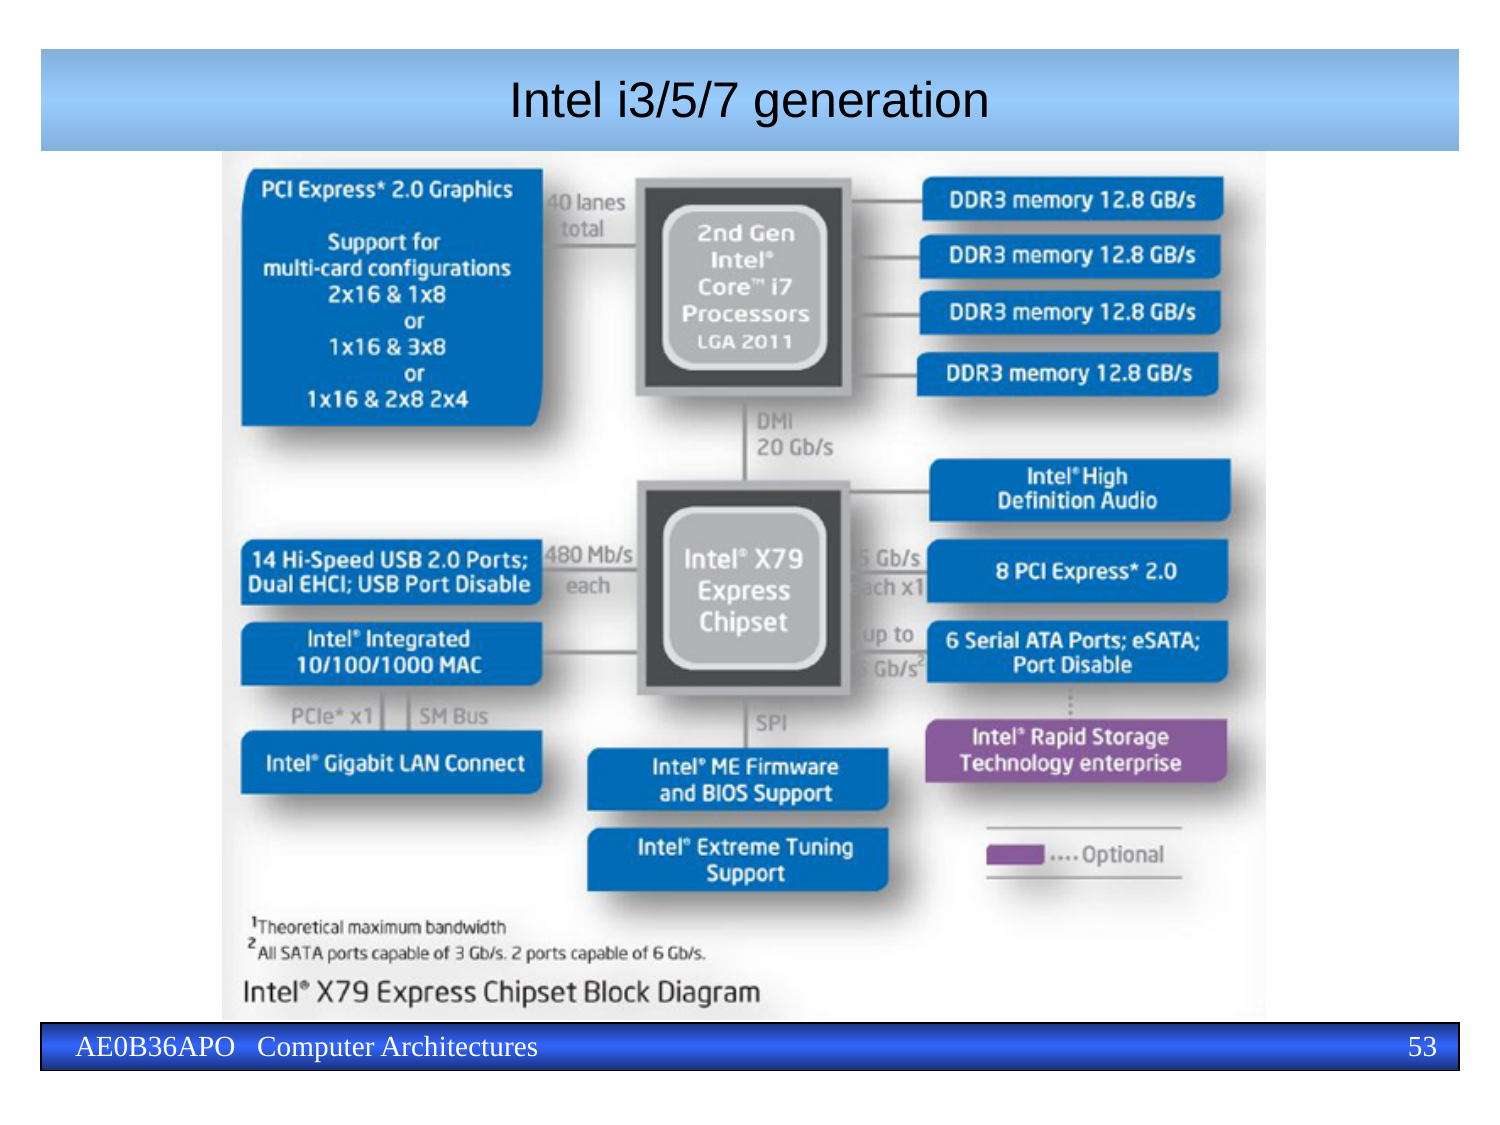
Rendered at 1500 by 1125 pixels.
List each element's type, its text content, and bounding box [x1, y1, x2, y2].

picture [222, 151, 1266, 1020]
title Intel i3/5/7 generation [41, 49, 1459, 151]
